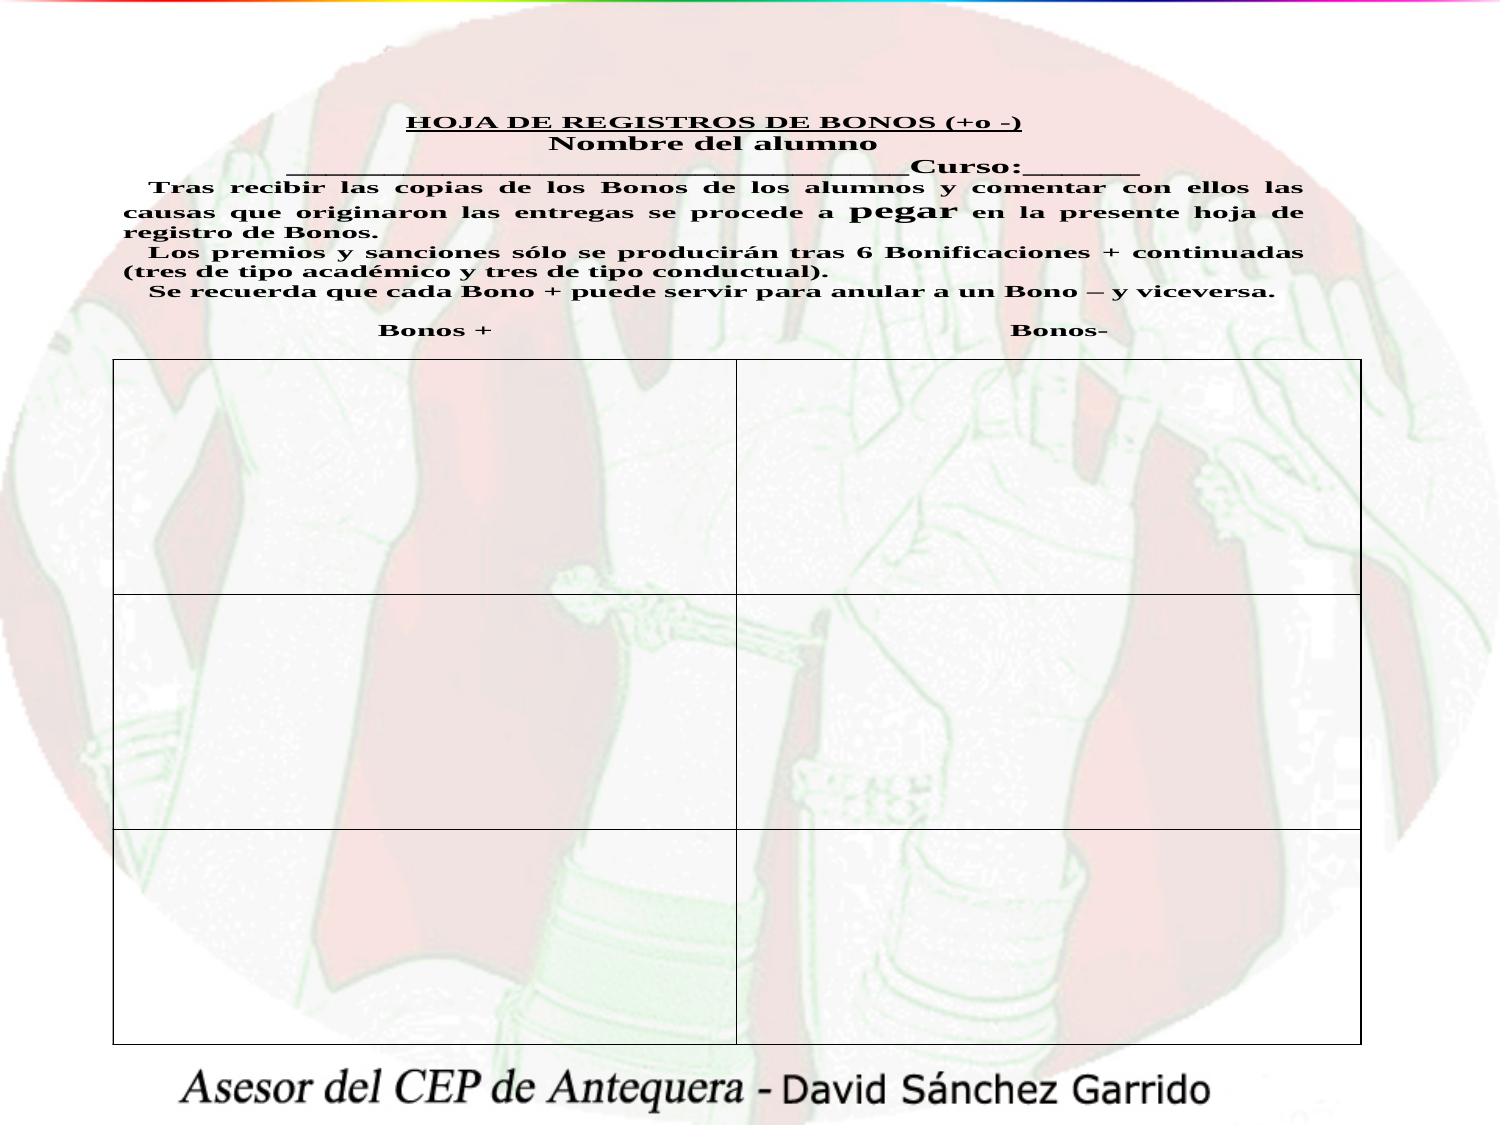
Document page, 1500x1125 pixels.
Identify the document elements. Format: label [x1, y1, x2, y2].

picture [0, 0, 1500, 1125]
chart [112, 112, 1363, 1063]
